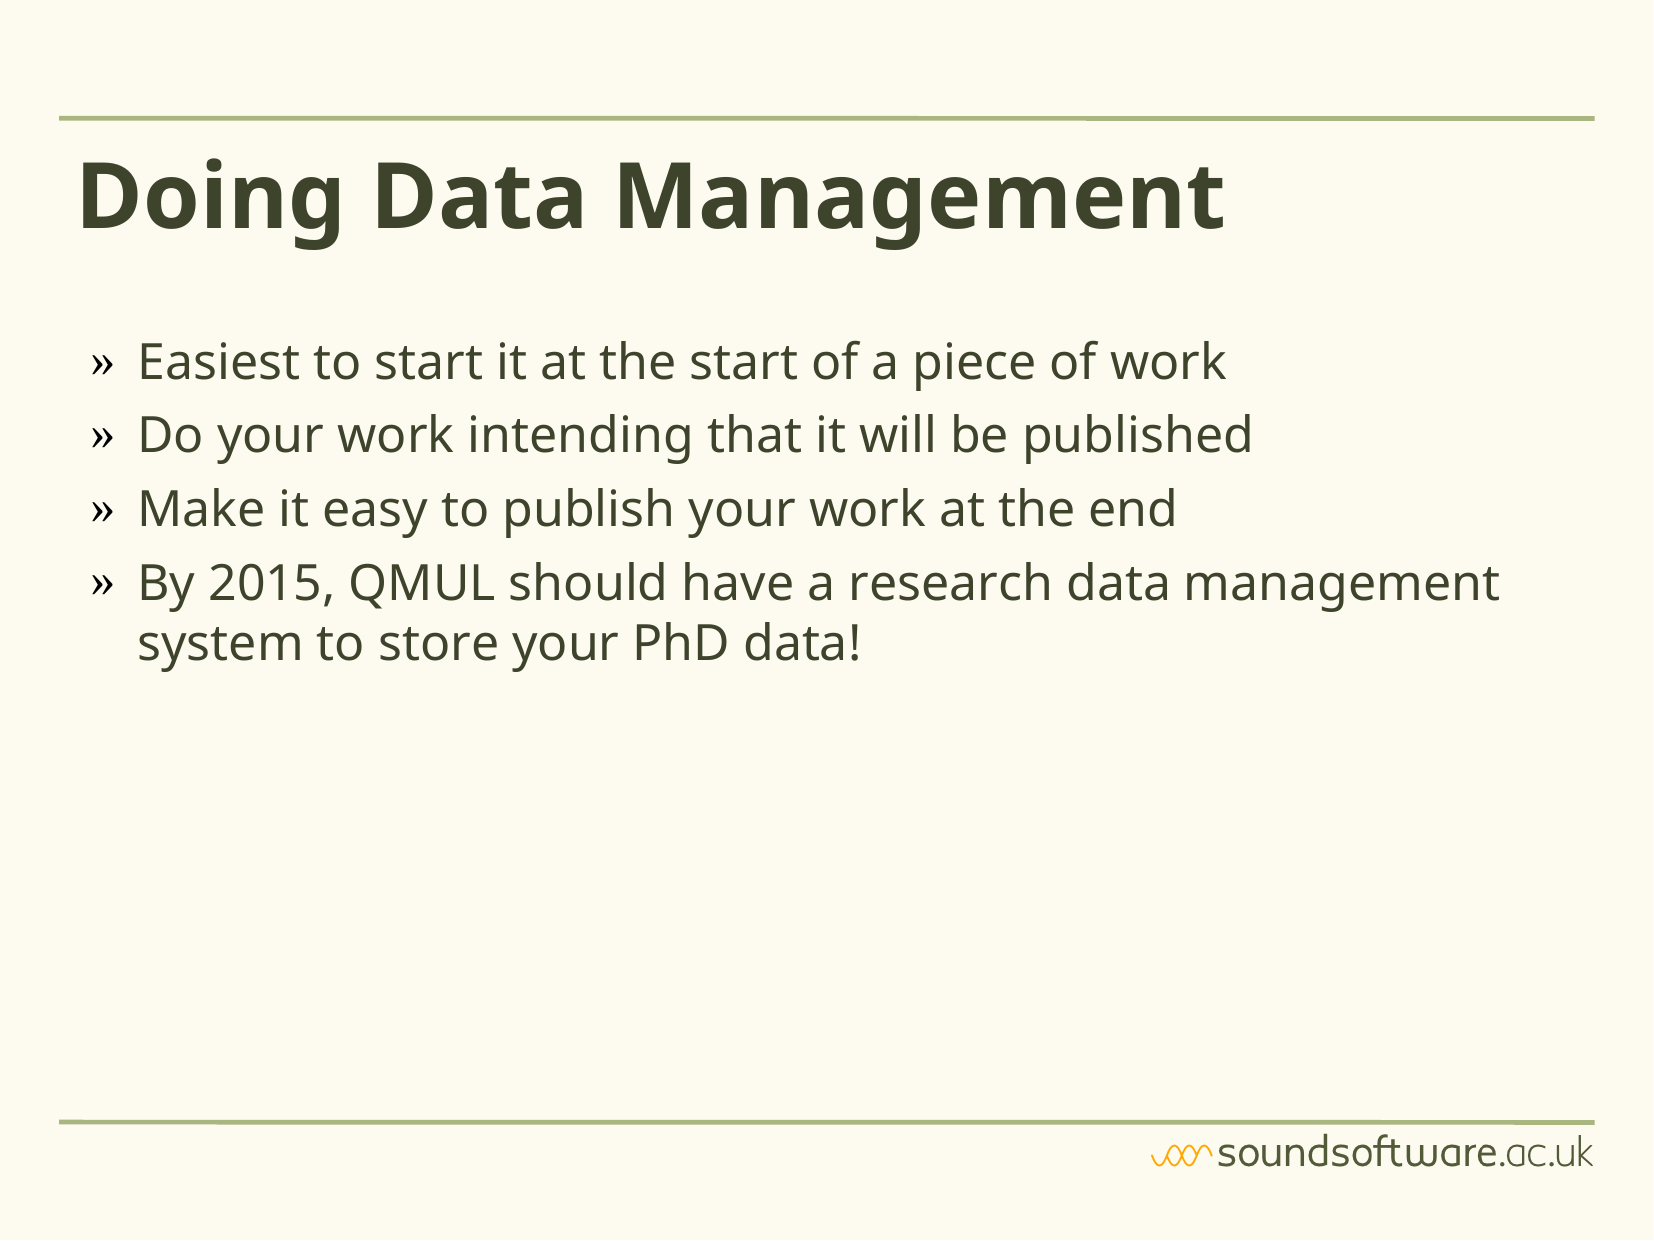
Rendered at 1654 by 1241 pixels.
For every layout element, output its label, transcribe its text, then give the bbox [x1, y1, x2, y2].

picture [1151, 1140, 1593, 1167]
title Doing Data Management [59, 109, 1594, 274]
list Easiest to start it at the start of a piece of work Do your work intending that it will be published Make it easy to publish your work at the end By 2015, QMUL should have a research data management system to store your PhD data! [59, 321, 1594, 1140]
